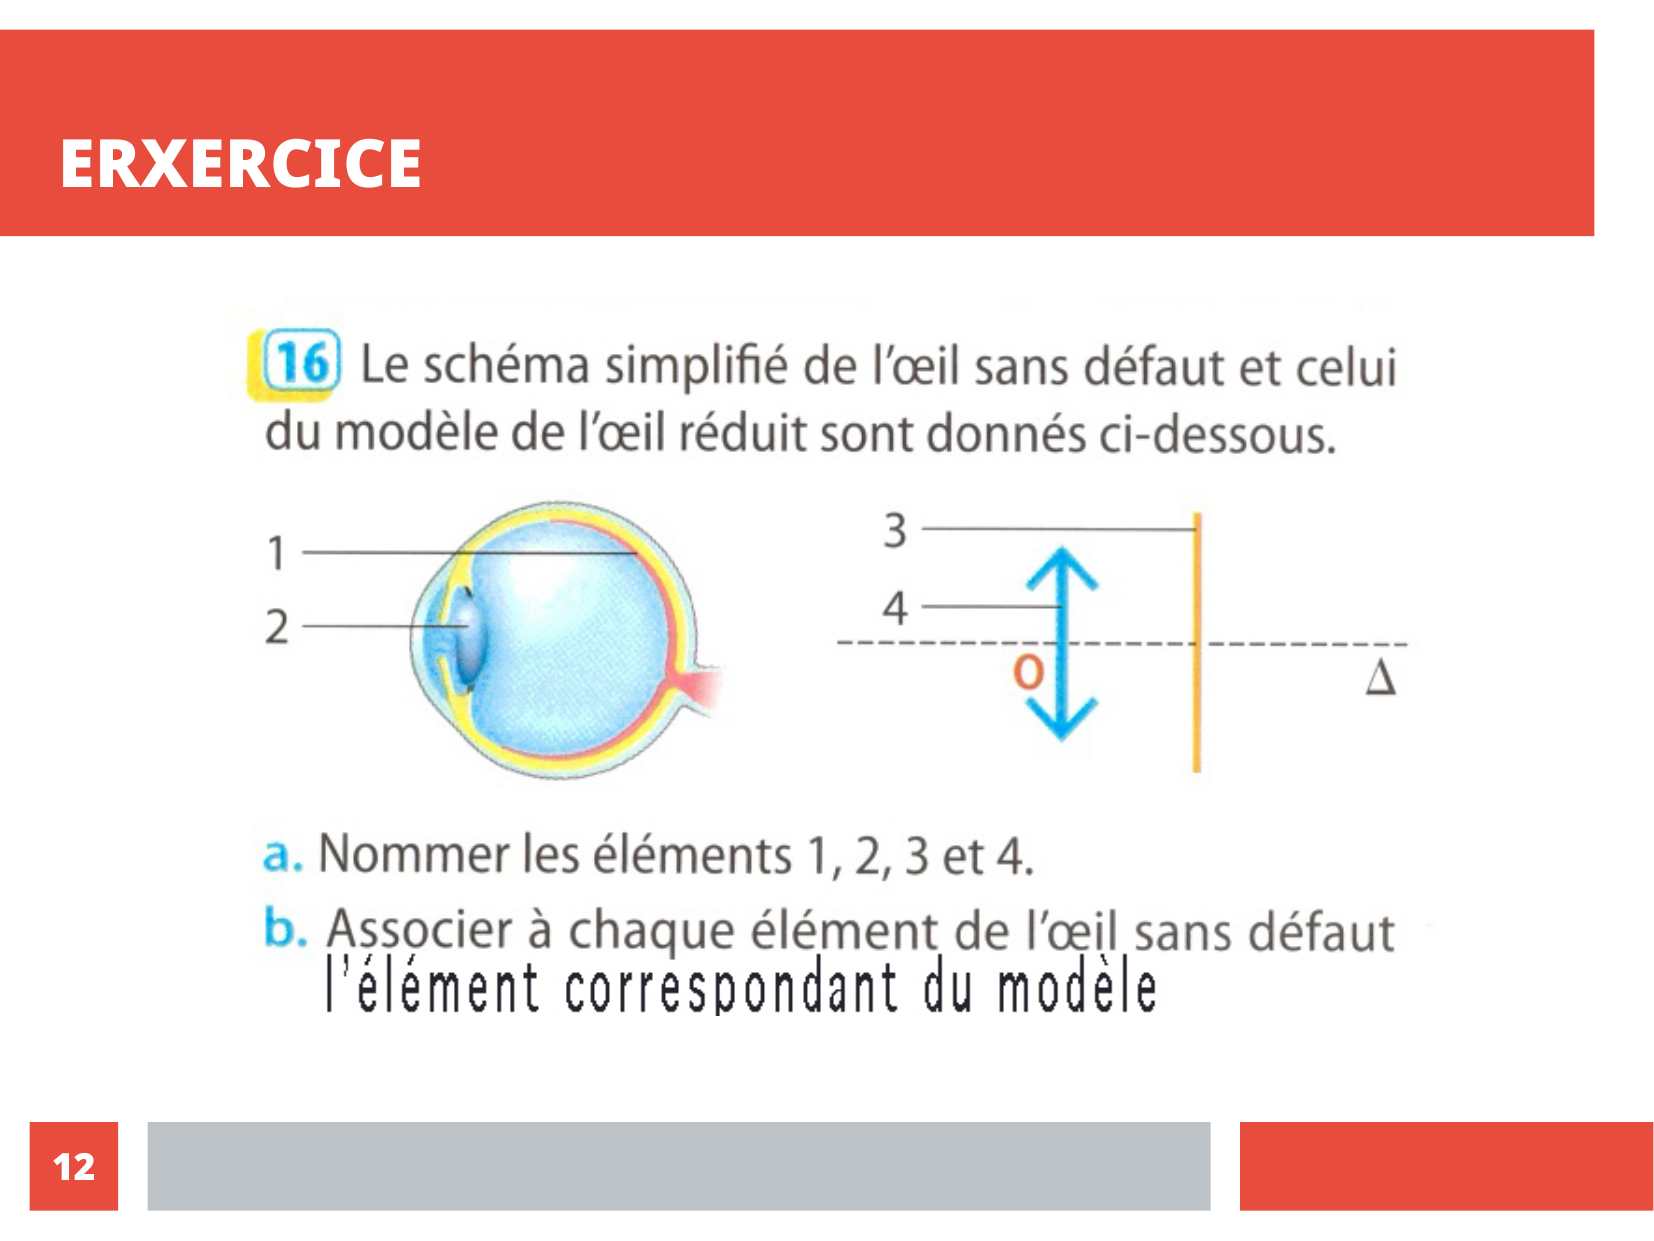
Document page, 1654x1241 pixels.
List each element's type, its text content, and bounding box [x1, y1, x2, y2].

picture [212, 297, 1441, 1016]
title ERXERCICE [59, 59, 1595, 207]
